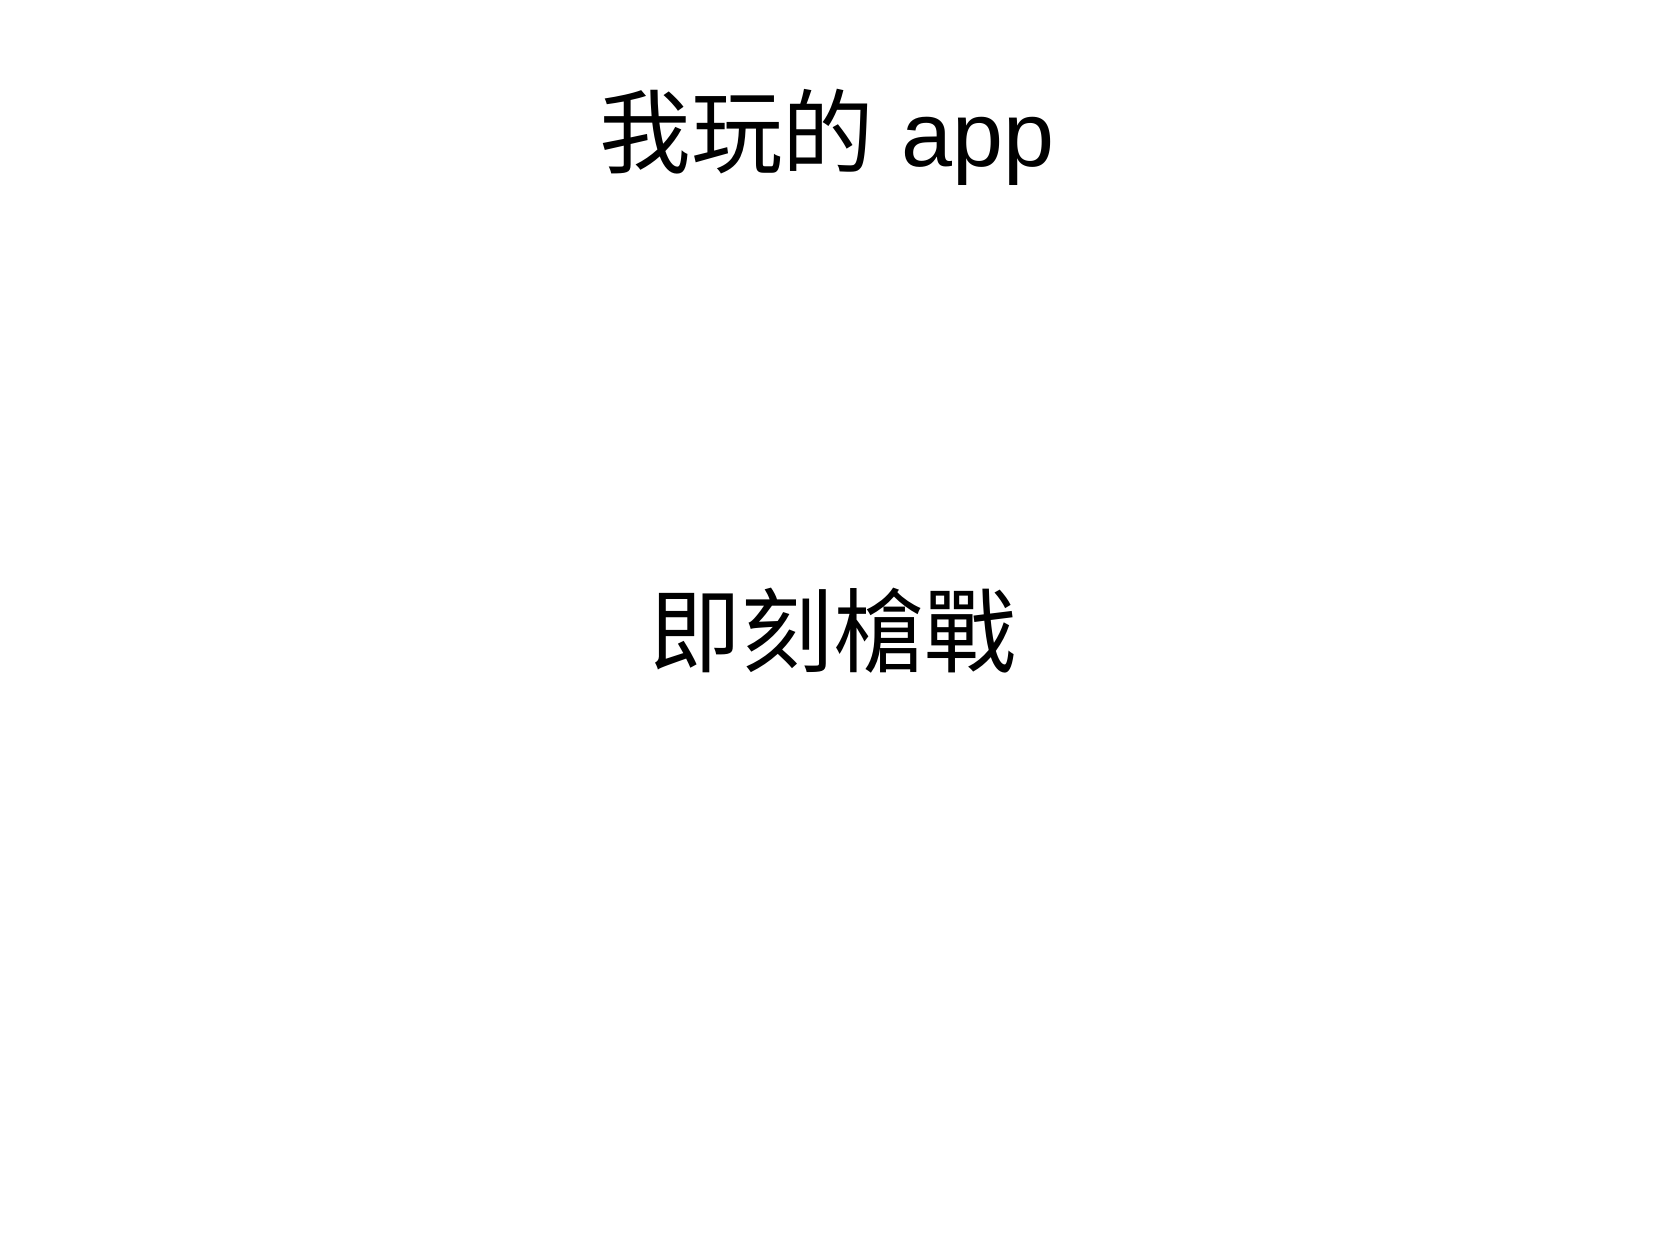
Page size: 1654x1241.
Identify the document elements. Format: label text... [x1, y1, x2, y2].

title 我玩的app [389, 22, 1264, 230]
text_box 即刻槍戰 [592, 563, 1075, 687]
